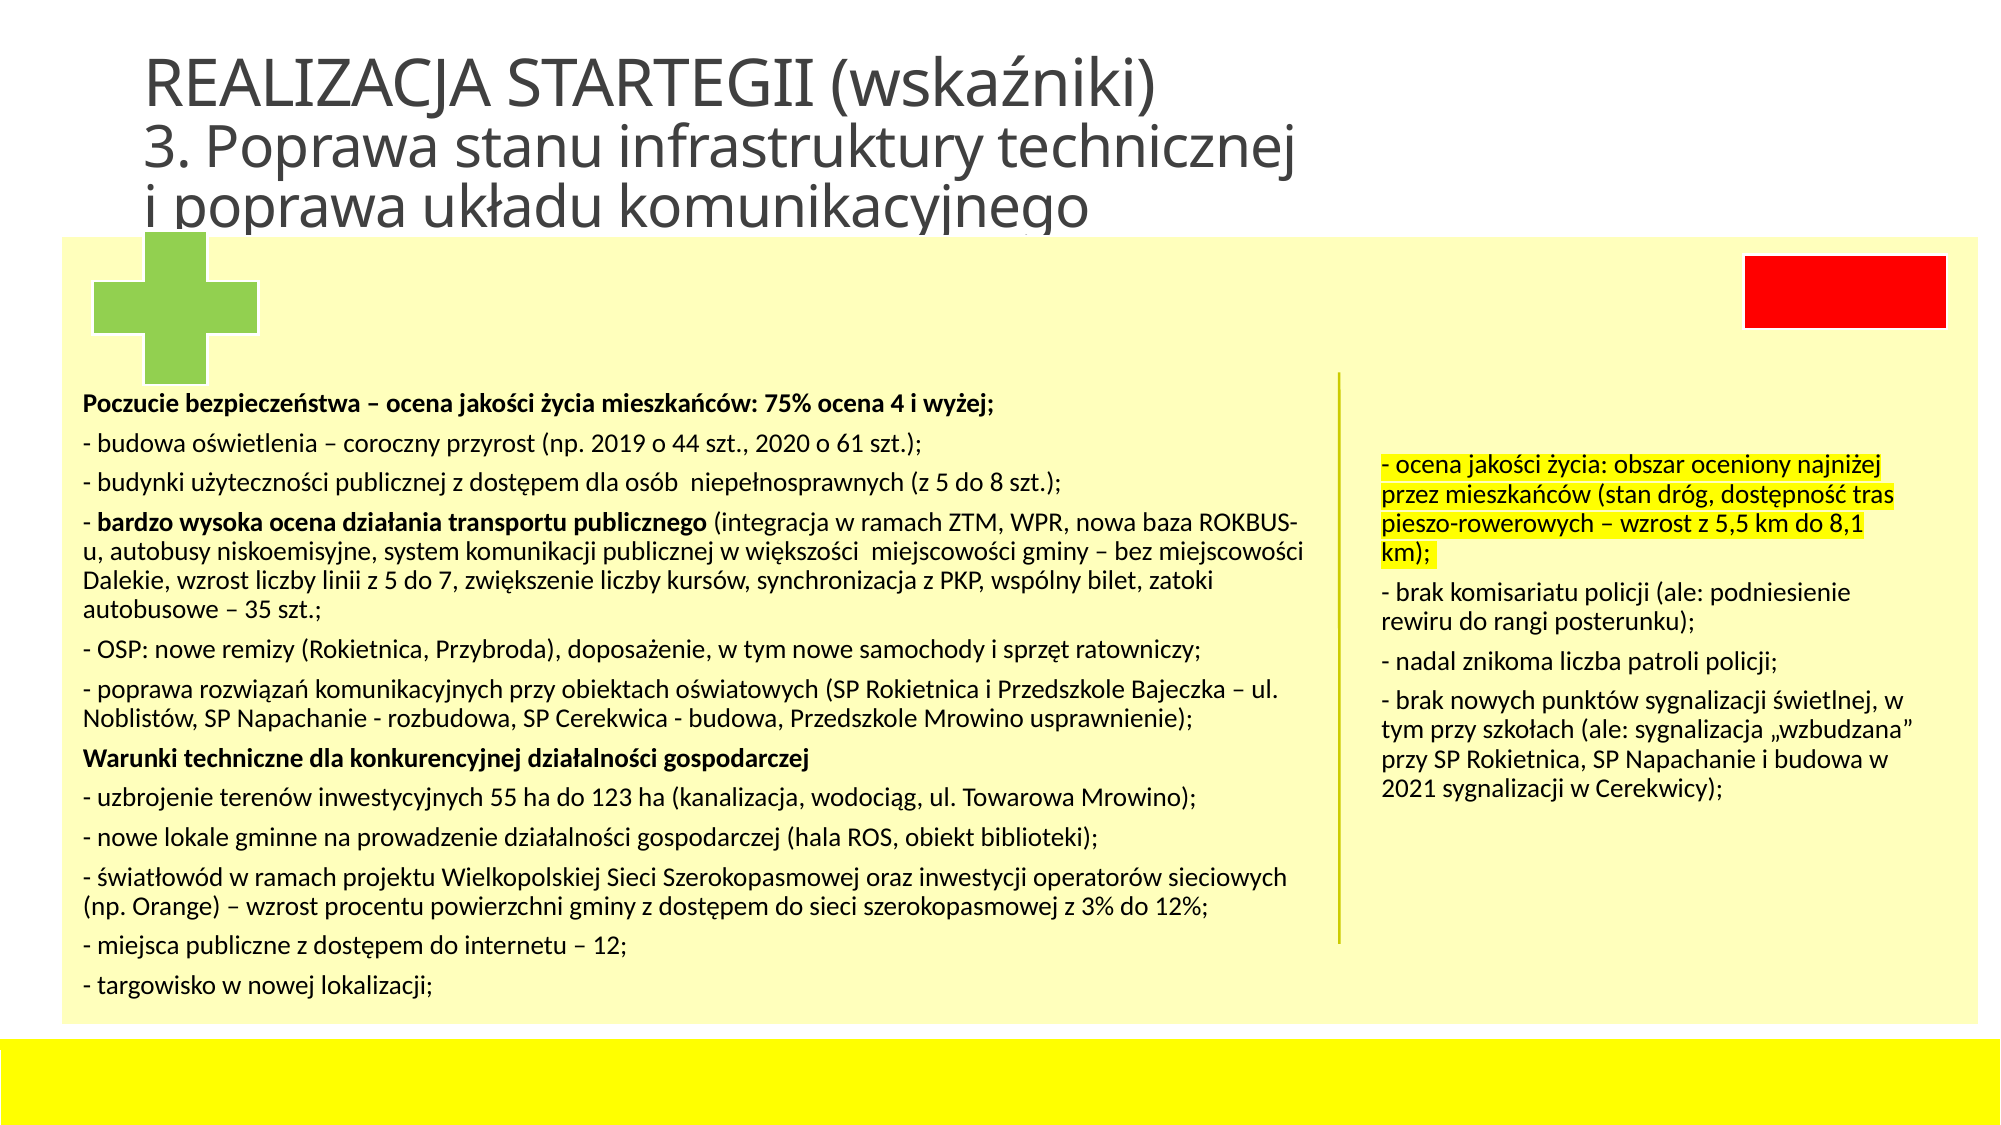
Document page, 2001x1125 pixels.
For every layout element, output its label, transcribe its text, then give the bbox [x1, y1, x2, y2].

text_box Poczucie bezpieczeństwa – ocena jakości życia mieszkańców: 75% ocena 4 i wyżej; - budowa oświetlenia – coroczny przyrost (np. 2019 o 44 szt., 2020 o 61 szt.); - budynki użyteczności publicznej z dostępem dla osób niepełnosprawnych (z 5 do 8 szt.); - bardzo wysoka ocena działania transportu publicznego (integracja w ramach ZTM, WPR, nowa baza ROKBUS-u, autobusy niskoemisyjne, system komunikacji publicznej w większości miejscowości gminy – bez miejscowości Dalekie, wzrost liczby linii z 5 do 7, zwiększenie liczby kursów, synchronizacja z PKP, wspólny bilet, zatoki autobusowe – 35 szt.; - OSP: nowe remizy (Rokietnica, Przybroda), doposażenie, w tym nowe samochody i sprzęt ratowniczy; - poprawa rozwiązań komunikacyjnych przy obiektach oświatowych (SP Rokietnica i Przedszkole Bajeczka – ul. Noblistów, SP Napachanie - rozbudowa, SP Cerekwica - budowa, Przedszkole Mrowino usprawnienie); Warunki techniczne dla konkurencyjnej działalności gospodarczej - uzbrojenie terenów inwestycyjnych 55 ha do 123 ha (kanalizacja, wodociąg, ul. Towarowa Mrowino); - nowe lokale gminne na prowadzenie działalności gospodarczej (hala ROS, obiekt biblioteki); - światłowód w ramach projektu Wielkopolskiej Sieci Szerokopasmowej oraz inwestycji operatorów sieciowych (np. Orange) – wzrost procentu powierzchni gminy z dostępem do sieci szerokopasmowej z 3% do 12%; - miejsca publiczne z dostępem do internetu – 12; - targowisko w nowej lokalizacji; [78, 384, 1318, 973]
title REALIZACJA STARTEGII (wskaźniki) 3. Poprawa stanu infrastruktury technicznej i poprawa układu komunikacyjnego [128, 42, 1882, 236]
text_box [61, 230, 1979, 1026]
text_box - ocena jakości życia: obszar oceniony najniżej przez mieszkańców (stan dróg, dostępność tras pieszo-rowerowych – wzrost z 5,5 km do 8,1 km); - brak komisariatu policji (ale: podniesienie rewiru do rangi posterunku); - nadal znikoma liczba patroli policji; - brak nowych punktów sygnalizacji świetlnej, w tym przy szkołach (ale: sygnalizacja „wzbudzana” przy SP Rokietnica, SP Napachanie i budowa w 2021 sygnalizacji w Cerekwicy); [1377, 446, 1921, 915]
